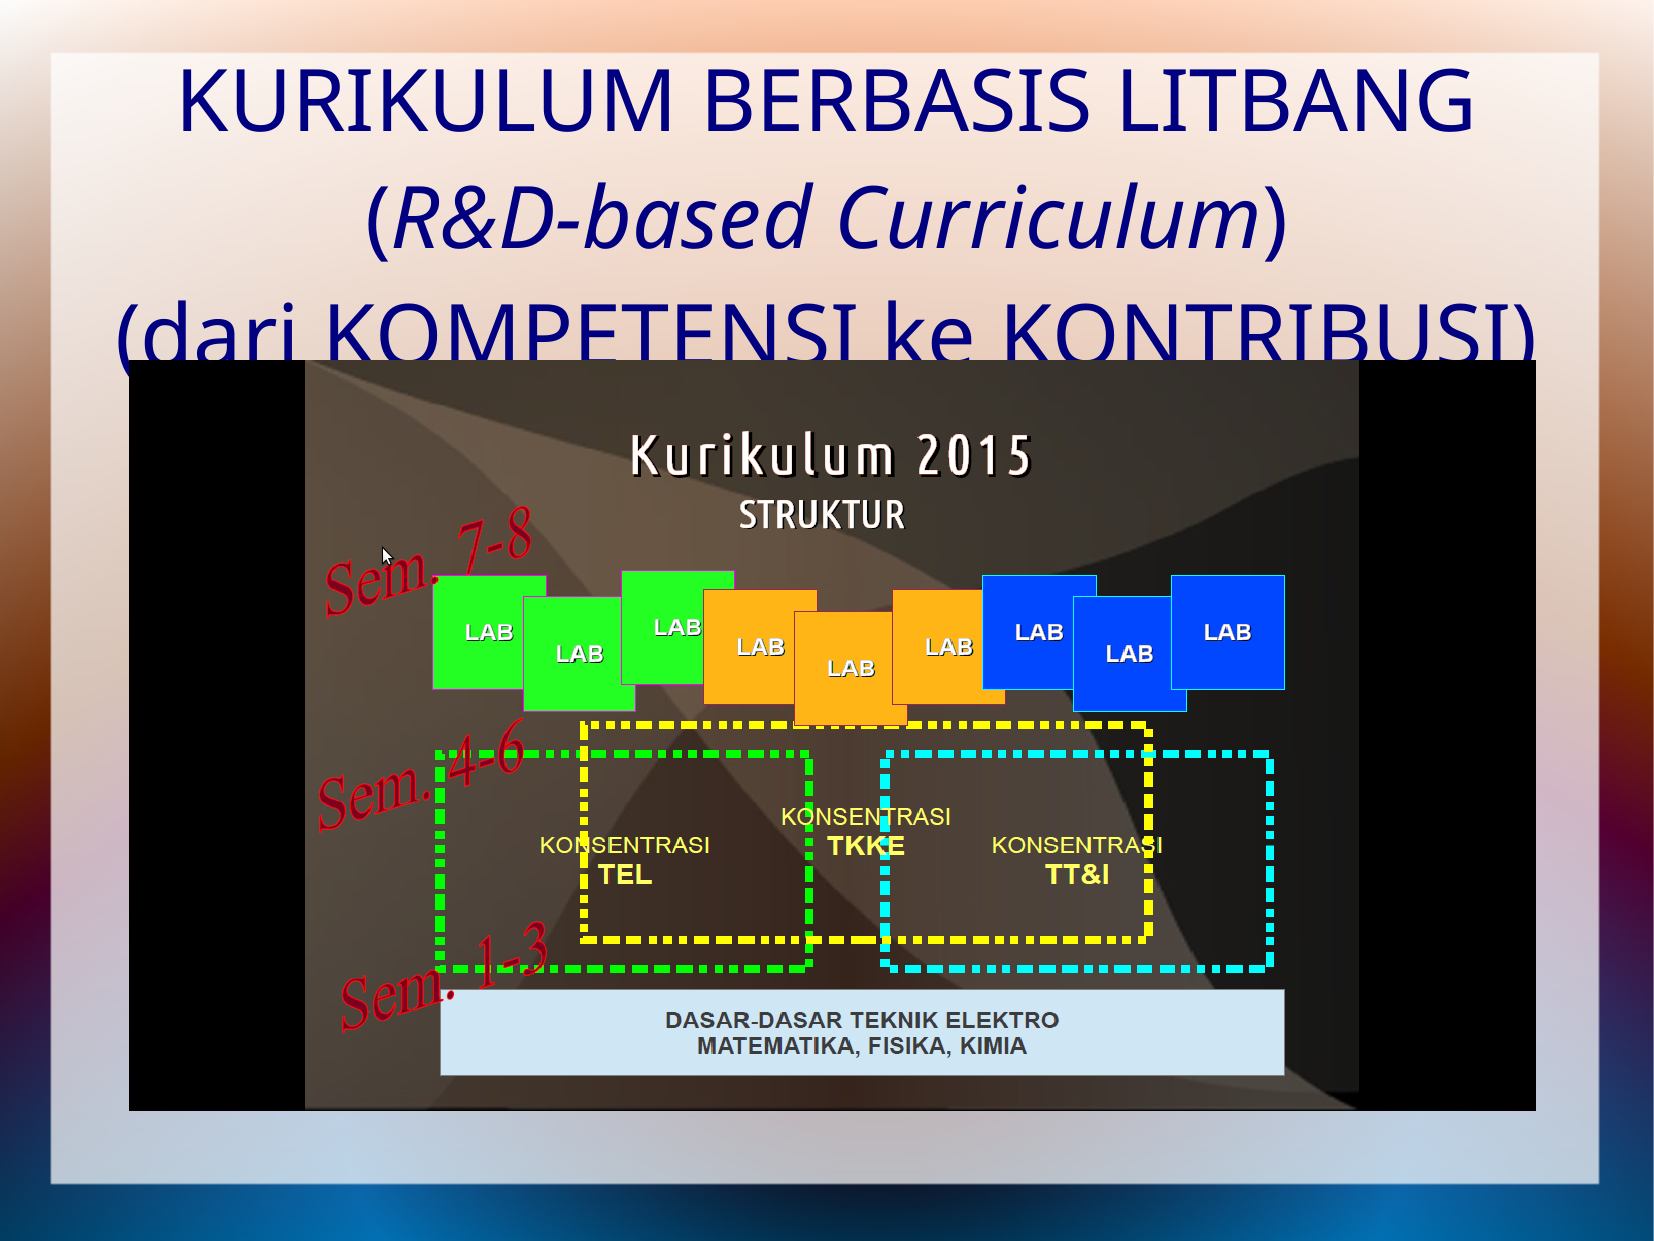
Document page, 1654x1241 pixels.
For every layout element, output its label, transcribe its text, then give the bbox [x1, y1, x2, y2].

picture [0, 0, 1654, 1241]
title KURIKULUM BERBASIS LITBANG (R&D-based Curriculum) (dari KOMPETENSI ke KONTRIBUSI) [82, 69, 1571, 361]
